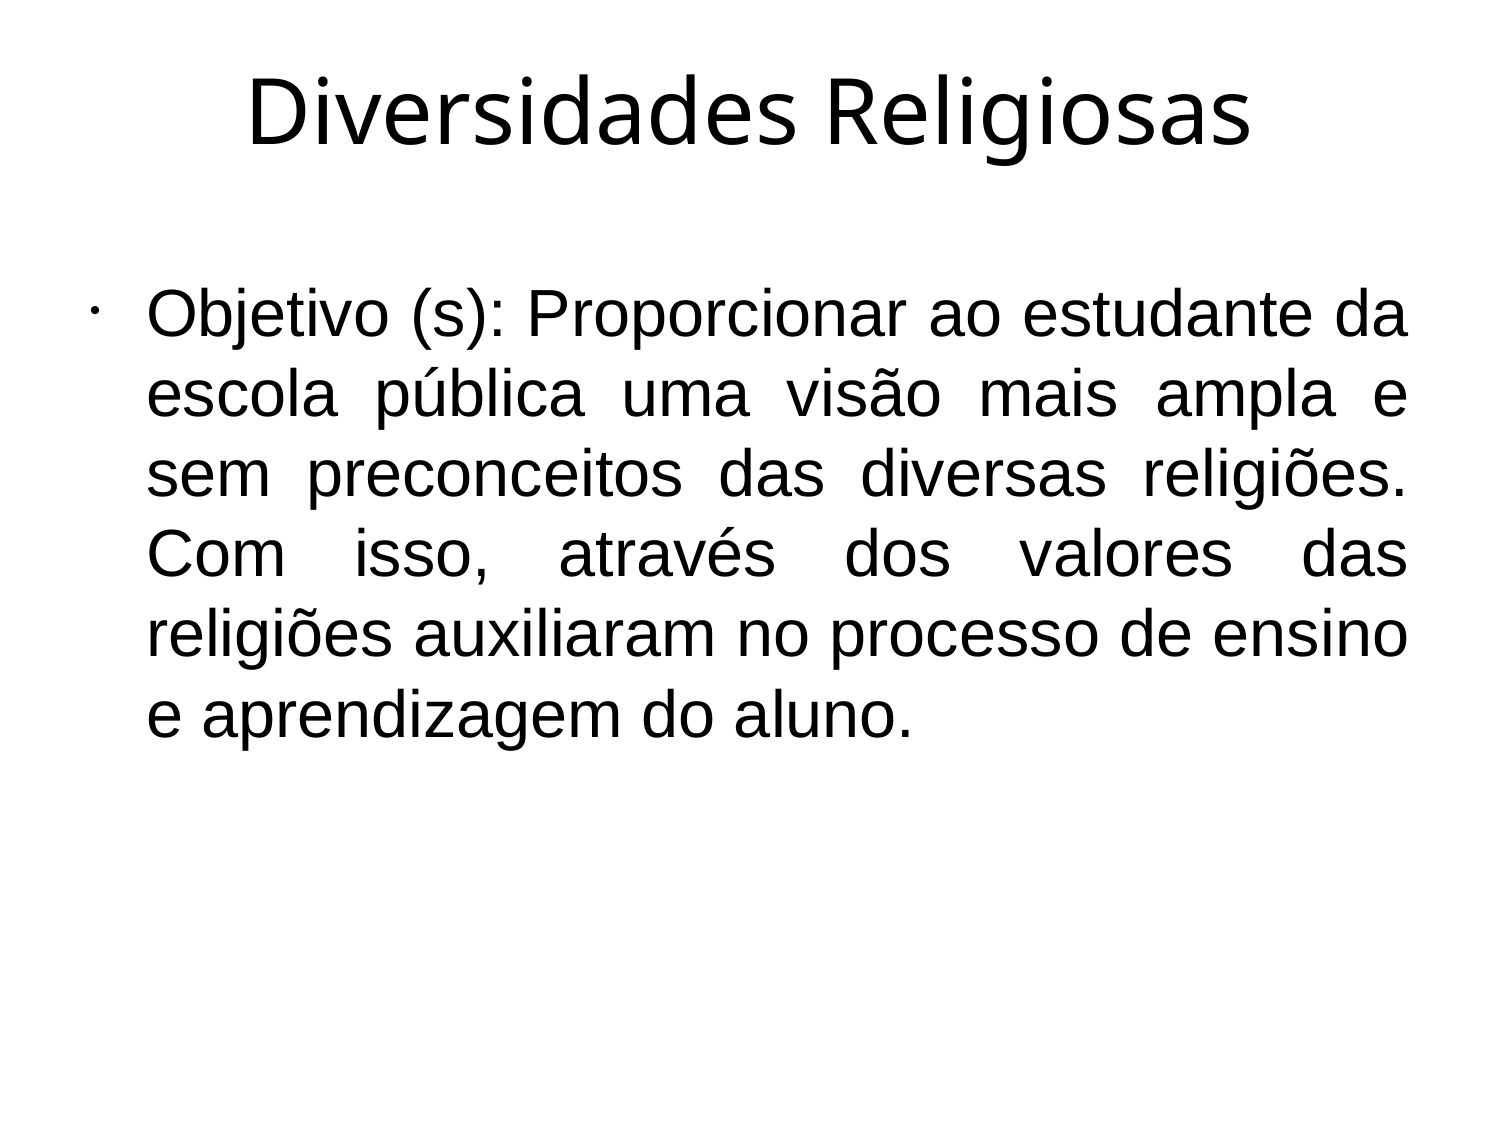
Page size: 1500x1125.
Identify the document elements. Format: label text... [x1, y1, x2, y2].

list Objetivo (s): Proporcionar ao estudante da escola pública uma visão mais ampla e sem preconceitos das diversas religiões. Com isso, através dos valores das religiões auxiliaram no processo de ensino e aprendizagem do aluno. [75, 262, 1425, 1005]
title Diversidades Religiosas [75, 45, 1425, 233]
